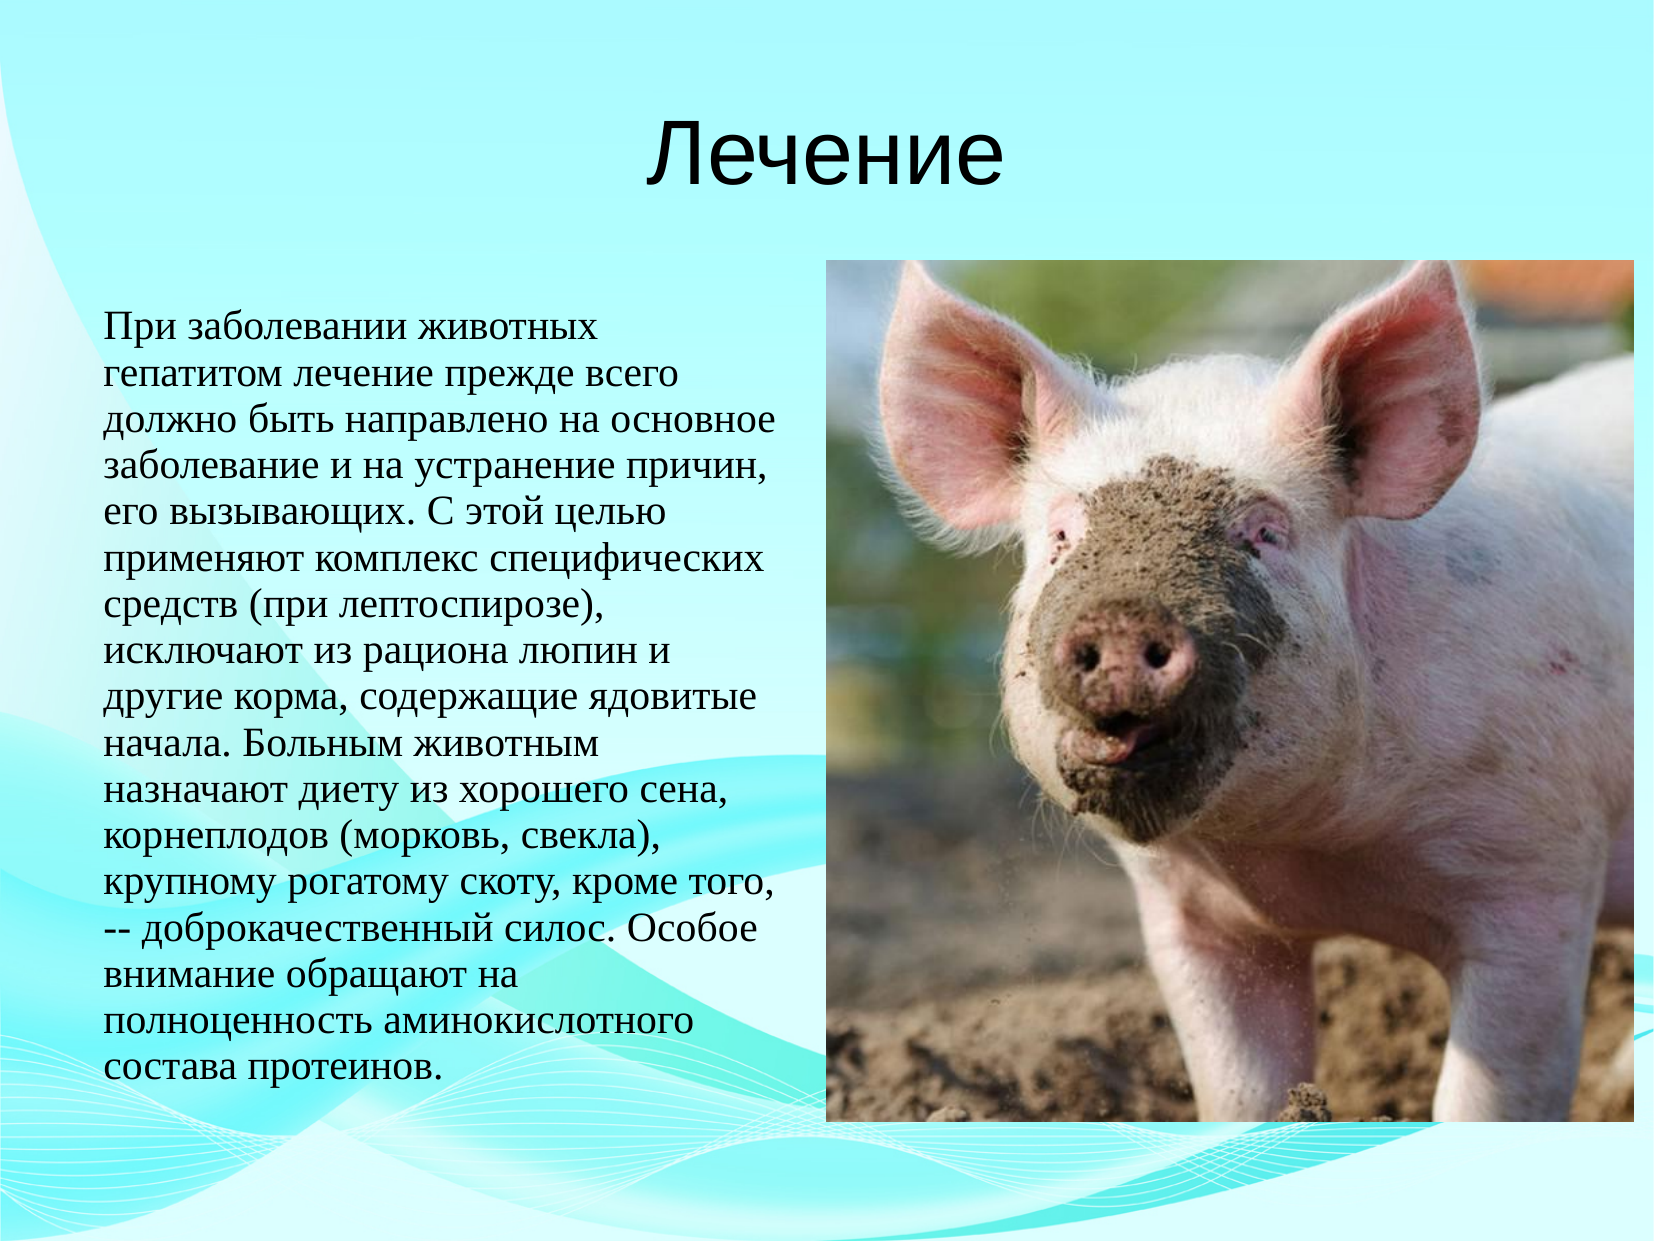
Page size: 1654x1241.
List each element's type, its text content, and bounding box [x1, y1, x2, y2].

text_box При заболевании животных гепатитом лечение прежде всего должно быть направлено на основное заболевание и на устранение причин, его вызывающих. С этой целью применяют комплекс специфических средств (при лептоспирозе), исключают из рациона люпин и другие корма, содержащие ядовитые начала. Больным животным назначают диету из хорошего сена, корнеплодов (морковь, свекла), крупному рогатому скоту, кроме того, -- доброкачественный силос. Особое внимание обращают на полноценность аминокислотного состава протеинов. [88, 295, 798, 1158]
picture [0, 0, 1654, 1241]
title Лечение [82, 49, 1571, 257]
